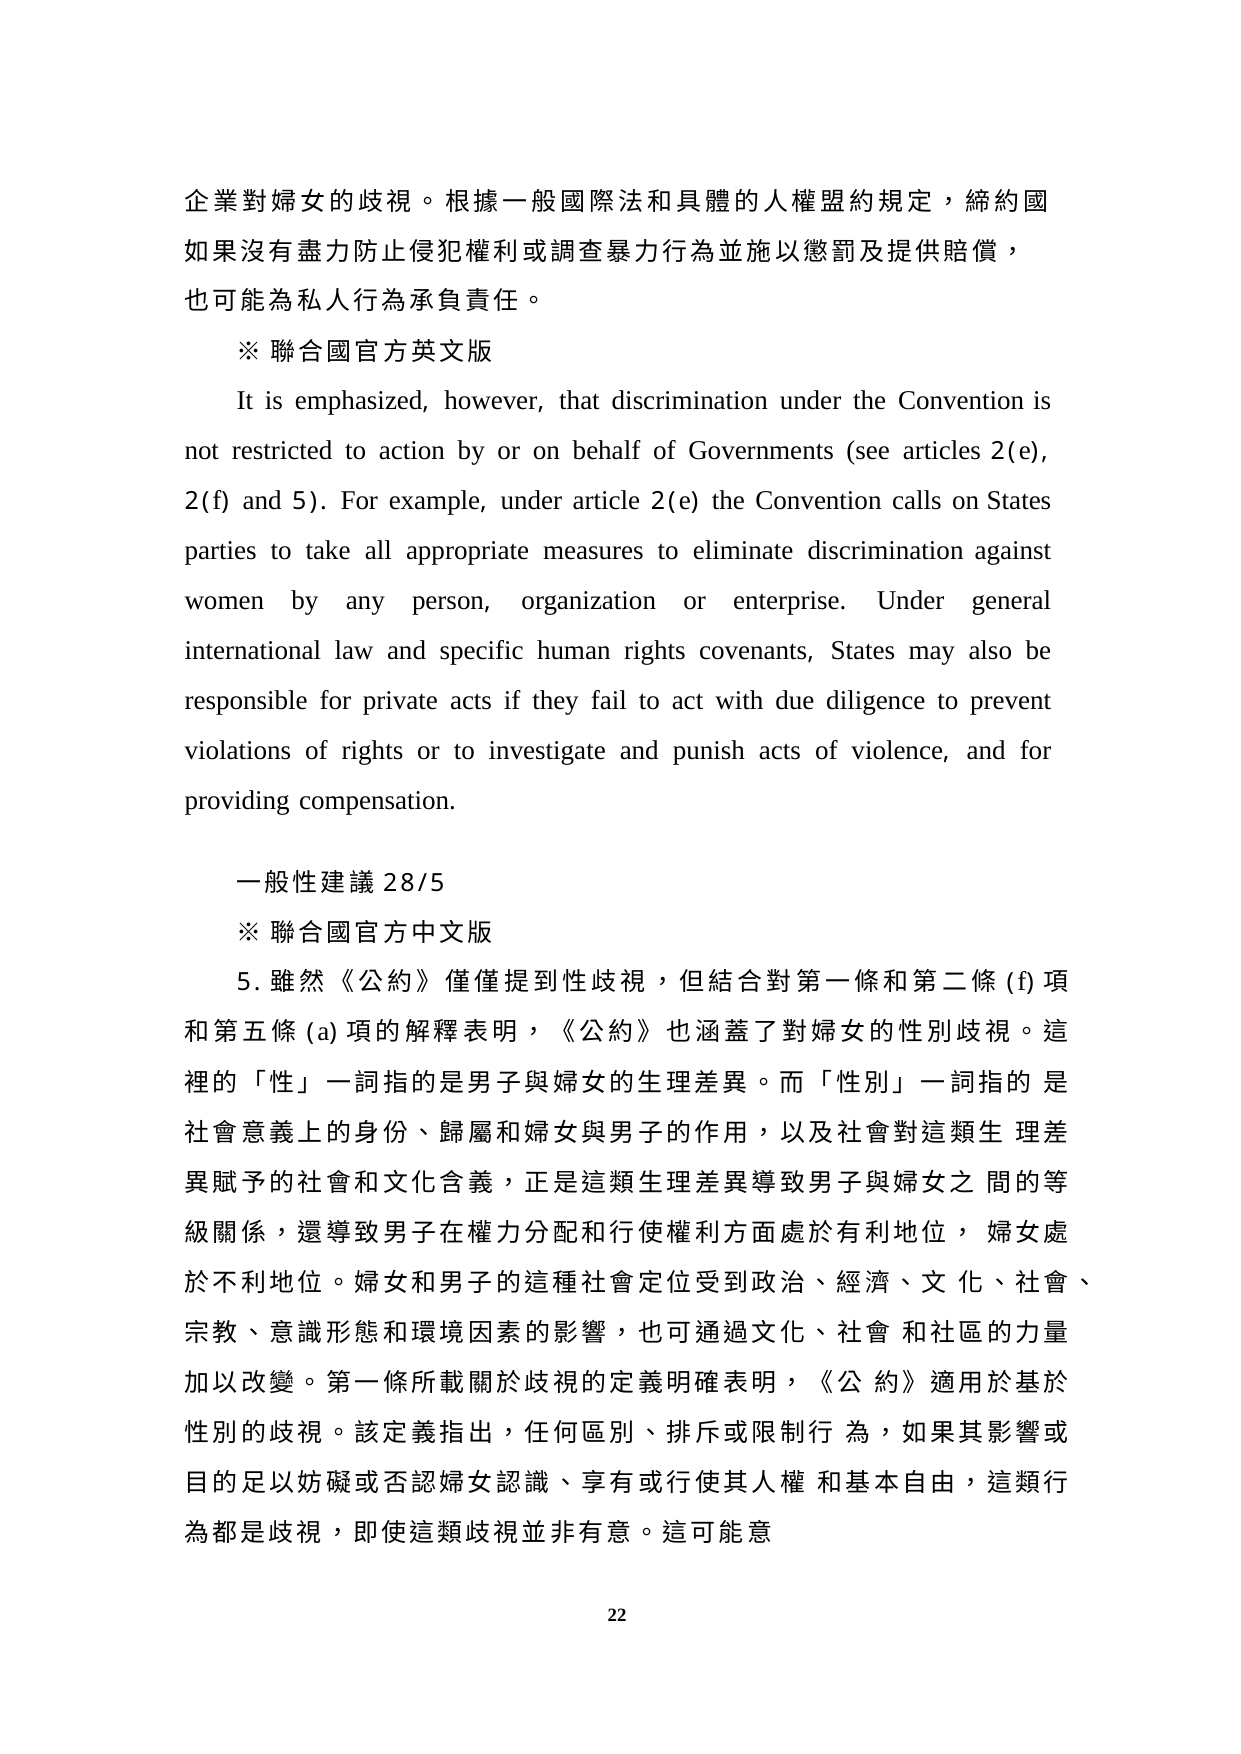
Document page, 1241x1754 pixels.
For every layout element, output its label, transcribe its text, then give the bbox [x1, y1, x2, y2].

text_box 22 [607, 1603, 632, 1623]
text_box 企業對婦女的歧視。根據一般國際法和具體的人權盟約規定，締約國 如果沒有盡力防止侵犯權利或調查暴力行為並施以懲罰及提供賠償， 也可能為私人行為承負責任。 ※聯合國官方英文版 It is emphasized, however, that discrimination under the Convention is not restricted to action by or on behalf of Governments (see articles 2(e), 2(f) and 5). For example, under article 2(e) the Convention calls on States parties to take all appropriate measures to eliminate discrimination against women by any person, organization or enterprise. Under general international law and specific human rights covenants, States may also be responsible for private acts if they fail to act with due diligence to prevent violations of rights or to investigate and punish acts of violence, and for providing compensation. 一般性建議28/5 ※聯合國官方中文版 5.雖然《公約》僅僅提到性歧視，但結合對第一條和第二條(f)項 和第五條(a)項的解釋表明，《公約》也涵蓋了對婦女的性別歧視。這 裡的「性」一詞指的是男子與婦女的生理差異。而「性別」一詞指的 是社會意義上的身份、歸屬和婦女與男子的作用，以及社會對這類生 理差異賦予的社會和文化含義，正是這類生理差異導致男子與婦女之 間的等級關係，還導致男子在權力分配和行使權利方面處於有利地位， 婦女處於不利地位。婦女和男子的這種社會定位受到政治、經濟、文 化、社會、宗教、意識形態和環境因素的影響，也可通過文化、社會 和社區的力量加以改變。第一條所載關於歧視的定義明確表明，《公 約》適用於基於性別的歧視。該定義指出，任何區別、排斥或限制行 為，如果其影響或目的足以妨礙或否認婦女認識、享有或行使其人權 和基本自由，這類行為都是歧視，即使這類歧視並非有意。這可能意 [184, 165, 1072, 1541]
